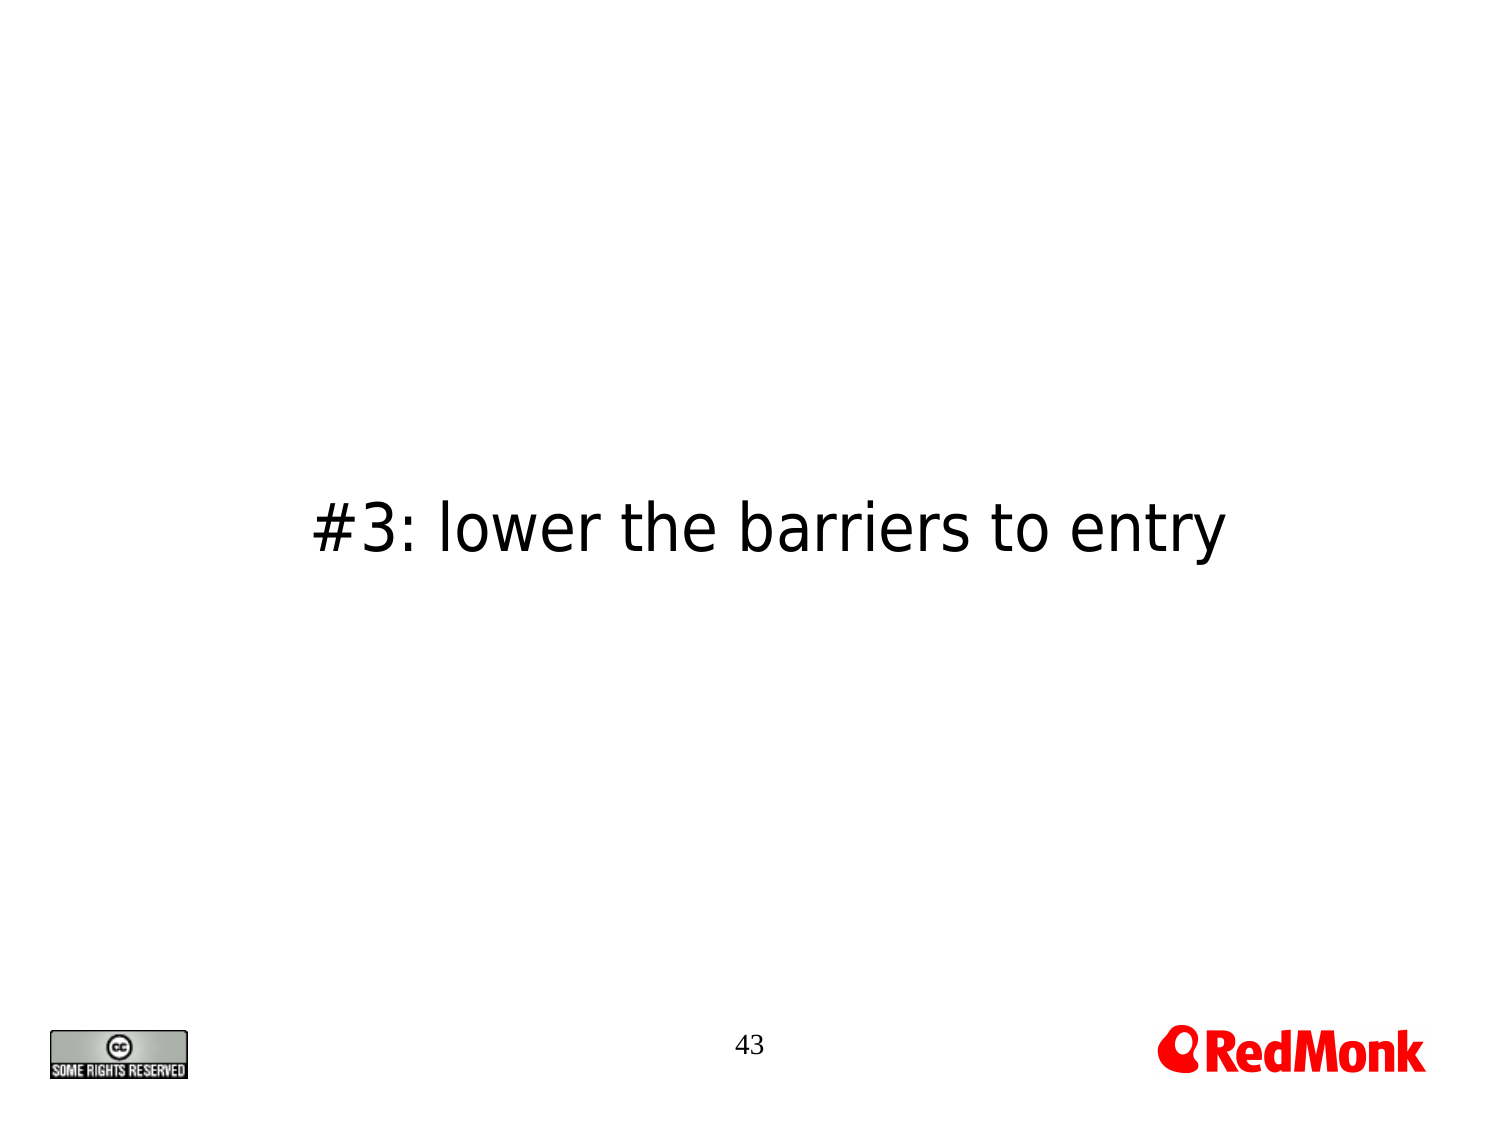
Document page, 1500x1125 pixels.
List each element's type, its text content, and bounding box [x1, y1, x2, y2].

text_box #3: lower the barriers to entry [61, 486, 1479, 928]
picture [1151, 1023, 1433, 1075]
picture [50, 1030, 188, 1079]
